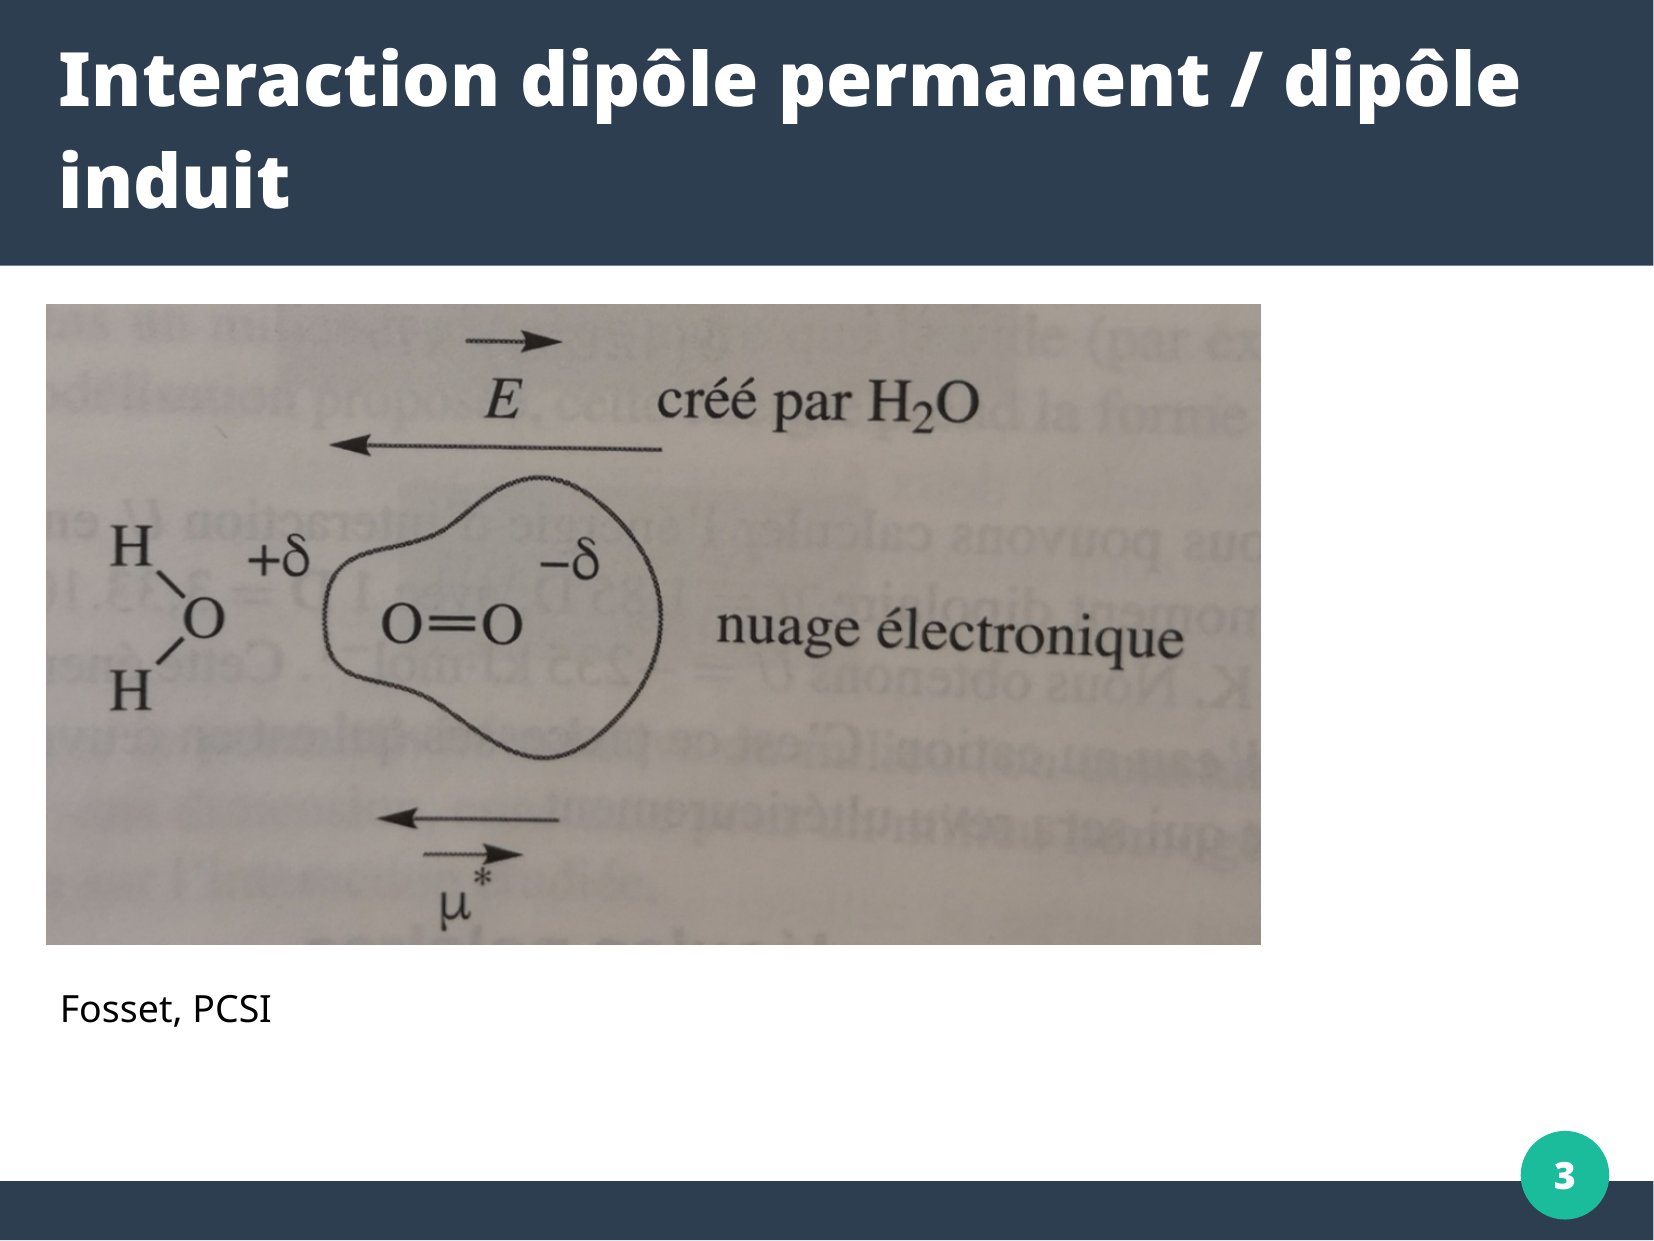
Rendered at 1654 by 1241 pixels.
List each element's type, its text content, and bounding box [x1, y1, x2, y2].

title Interaction dipôle permanent / dipôle induit [59, 49, 1595, 207]
text_box Fosset, PCSI [45, 975, 496, 1034]
picture [46, 304, 1261, 946]
